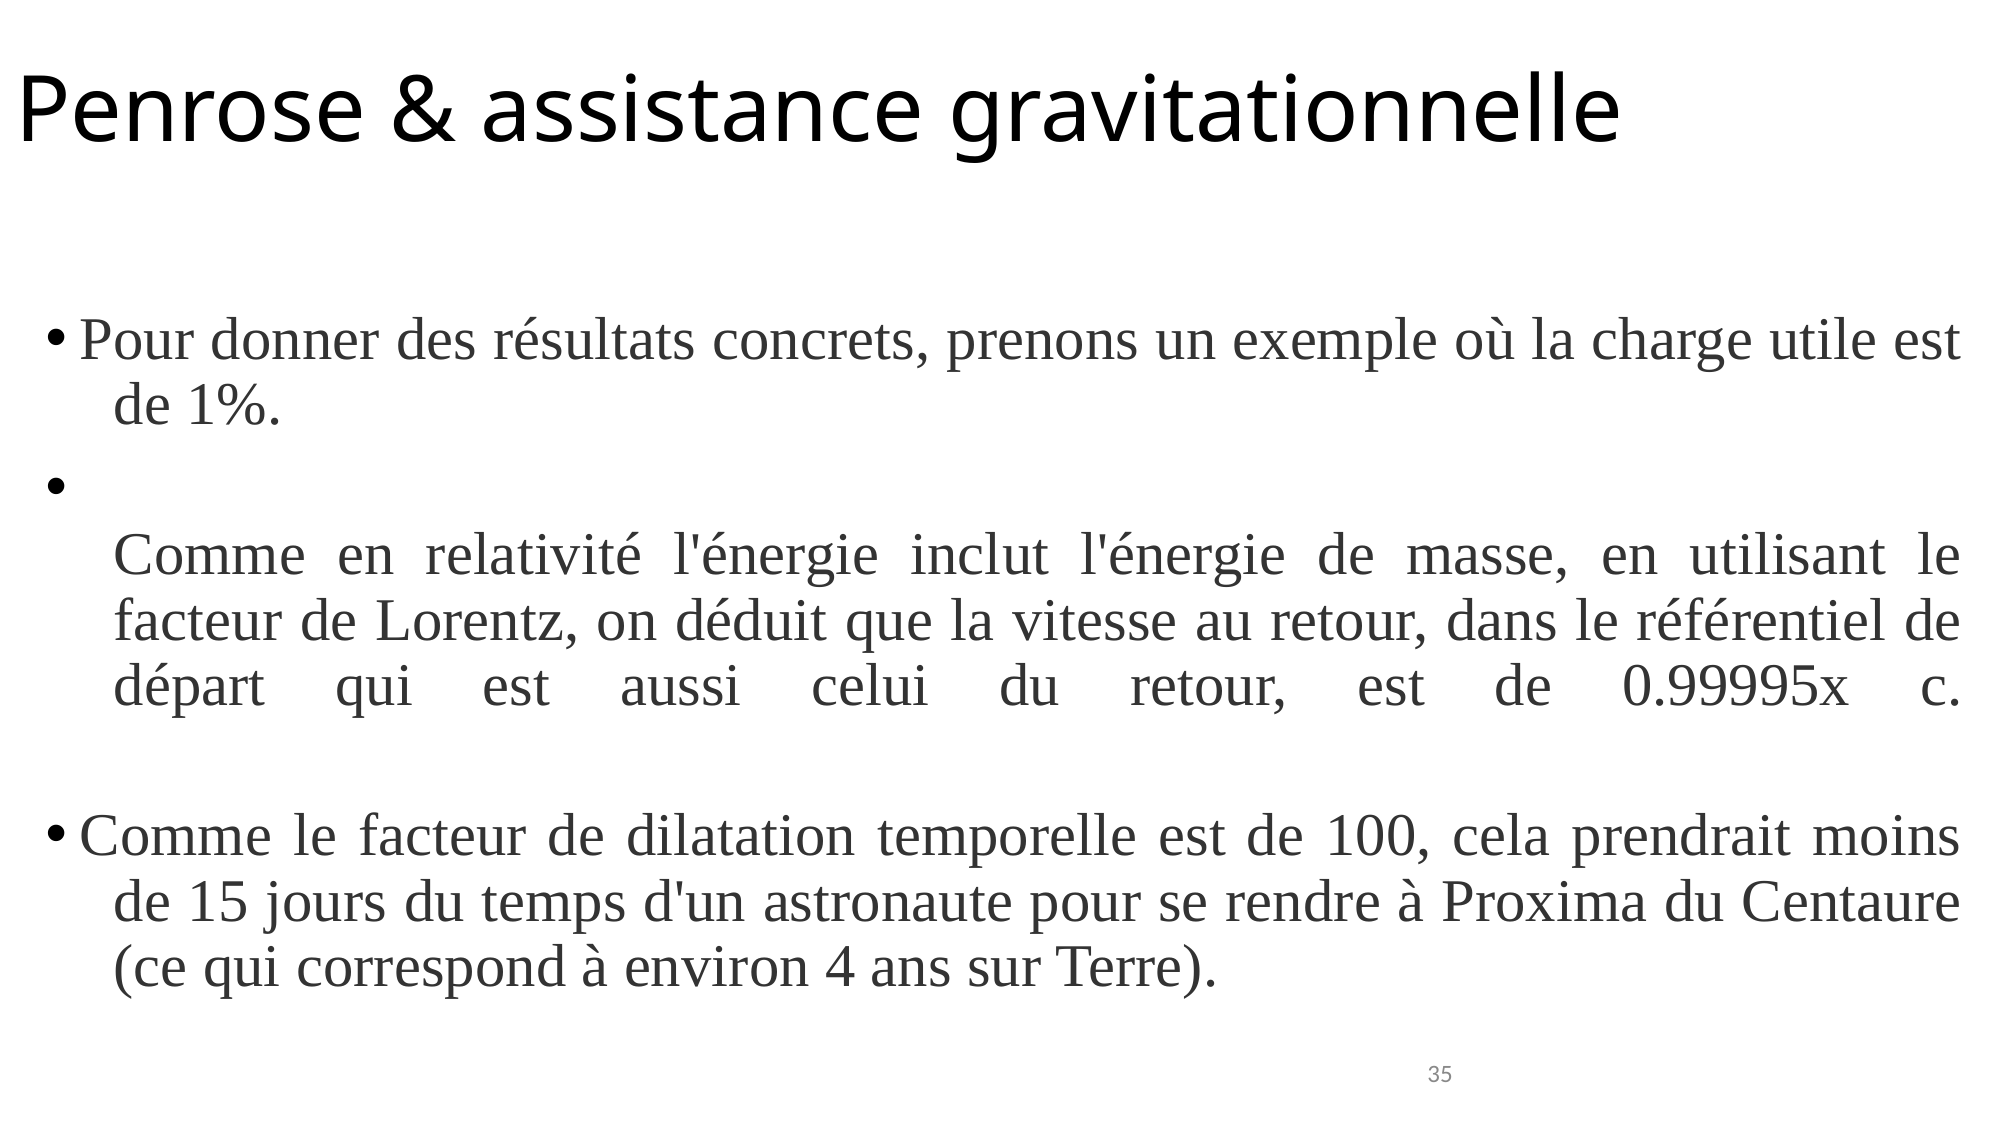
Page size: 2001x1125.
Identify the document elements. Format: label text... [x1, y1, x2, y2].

list Pour donner des résultats concrets, prenons un exemple où la charge utile est de 1%. Comme en relativité l'énergie inclut l'énergie de masse, en utilisant le facteur de Lorentz, on déduit que la vitesse au retour, dans le référentiel de départ qui est aussi celui du retour, est de 0.99995x c. Comme le facteur de dilatation temporelle est de 100, cela prendrait moins de 15 jours du temps d'un astronaute pour se rendre à Proxima du Centaure (ce qui correspond à environ 4 ans sur Terre). [30, 299, 1980, 1014]
text_box [1412, 1042, 1863, 1103]
title Penrose & assistance gravitationnelle [0, 3, 1980, 221]
